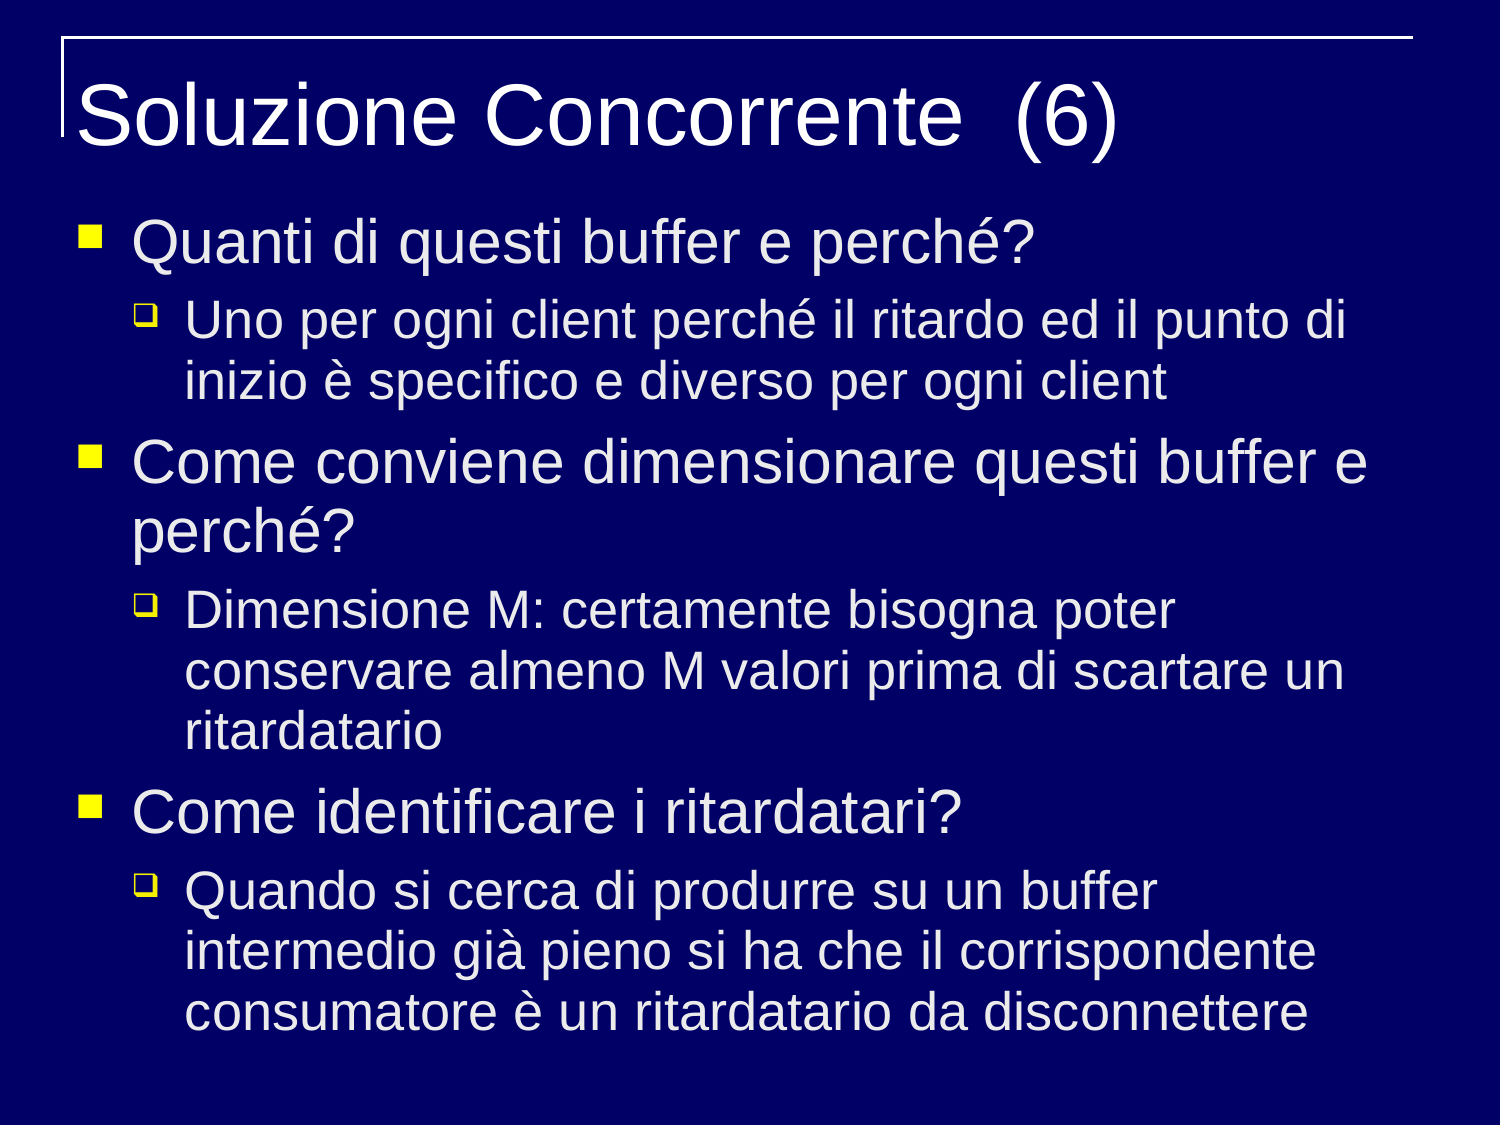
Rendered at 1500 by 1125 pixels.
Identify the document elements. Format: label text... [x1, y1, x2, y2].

list Quanti di questi buffer e perché? Uno per ogni client perché il ritardo ed il punto di inizio è specifico e diverso per ogni client Come conviene dimensionare questi buffer e perché? Dimensione M: certamente bisogna poter conservare almeno M valori prima di scartare un ritardatario Come identificare i ritardatari? Quando si cerca di produrre su un buffer intermedio già pieno si ha che il corrispondente consumatore è un ritardatario da disconnettere [75, 206, 1426, 1042]
title Soluzione Concorrente (6) [75, 52, 1426, 178]
